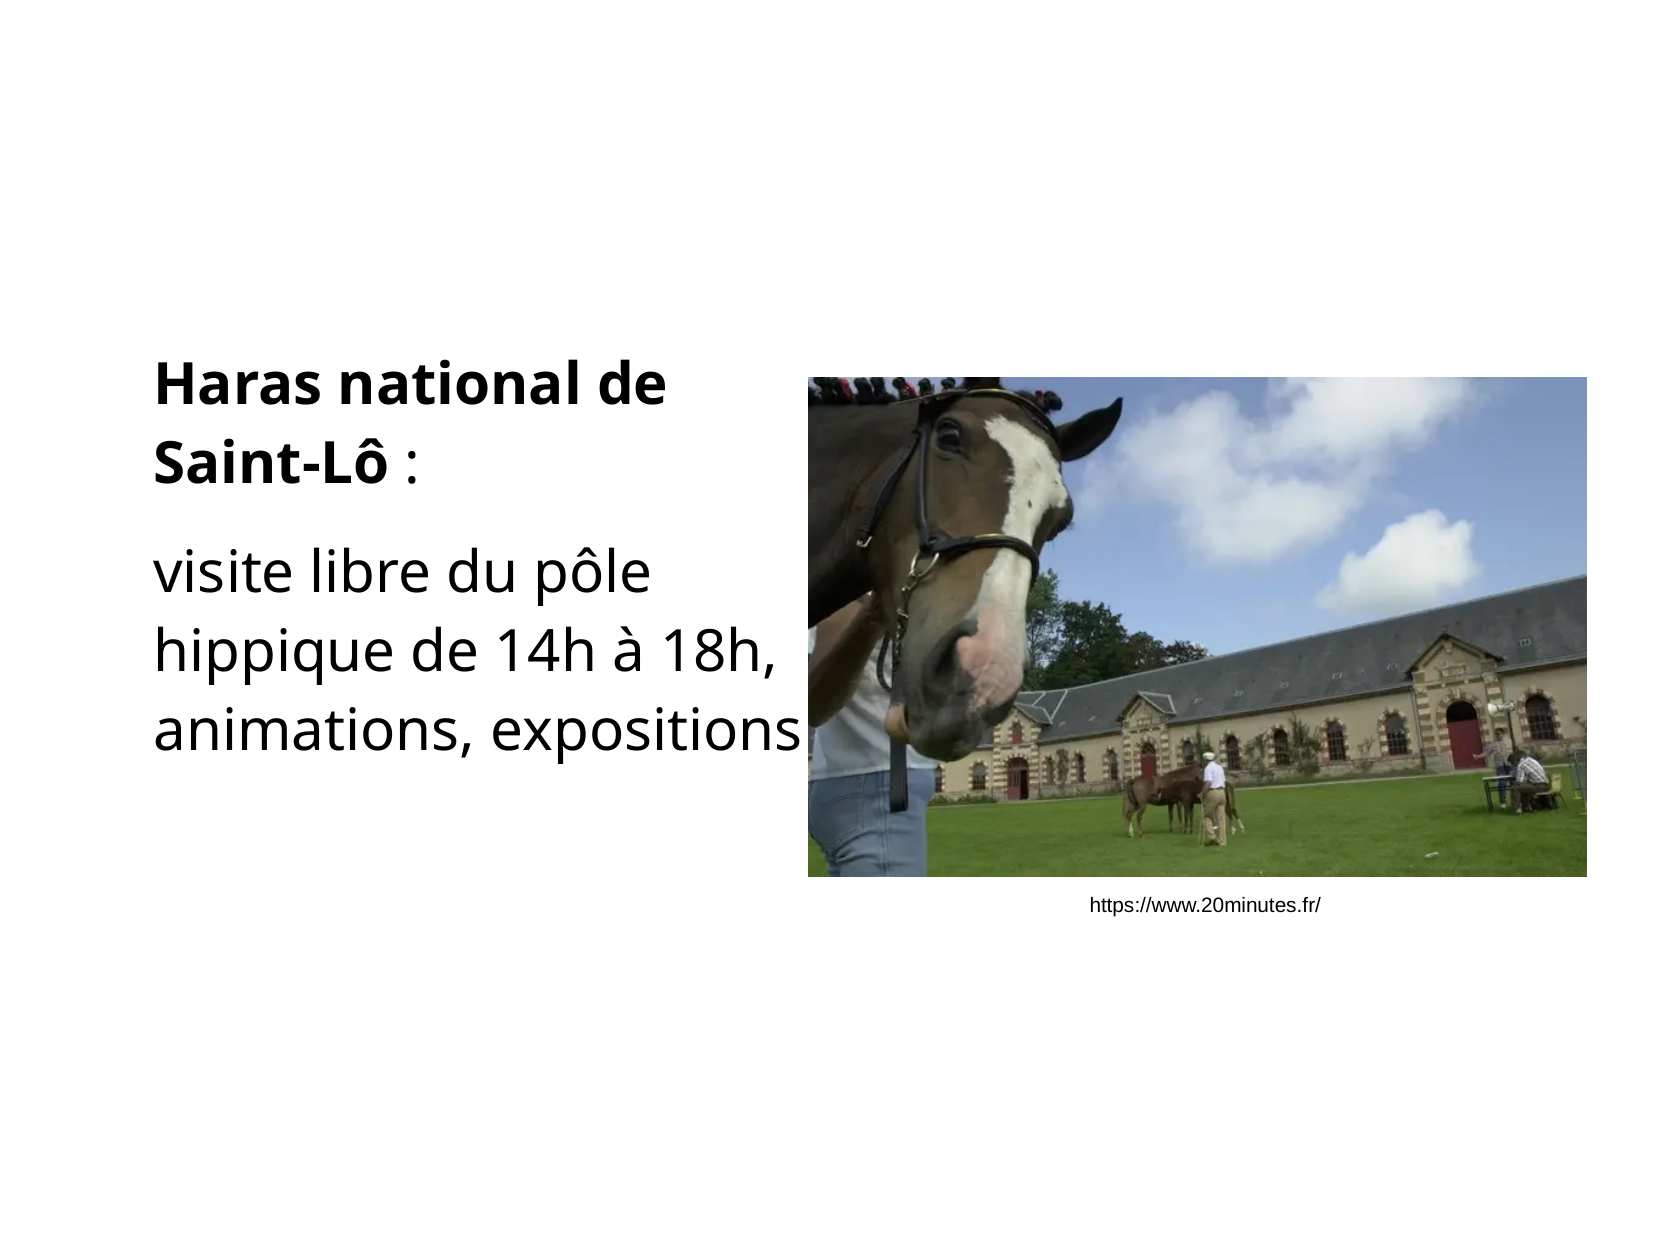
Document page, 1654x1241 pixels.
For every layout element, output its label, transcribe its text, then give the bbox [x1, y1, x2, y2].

picture [808, 377, 1587, 877]
list Haras national de Saint-Lô : visite libre du pôle hippique de 14h à 18h, animations, expositions [82, 341, 809, 886]
text_box https://www.20minutes.fr/ [1074, 885, 1347, 934]
